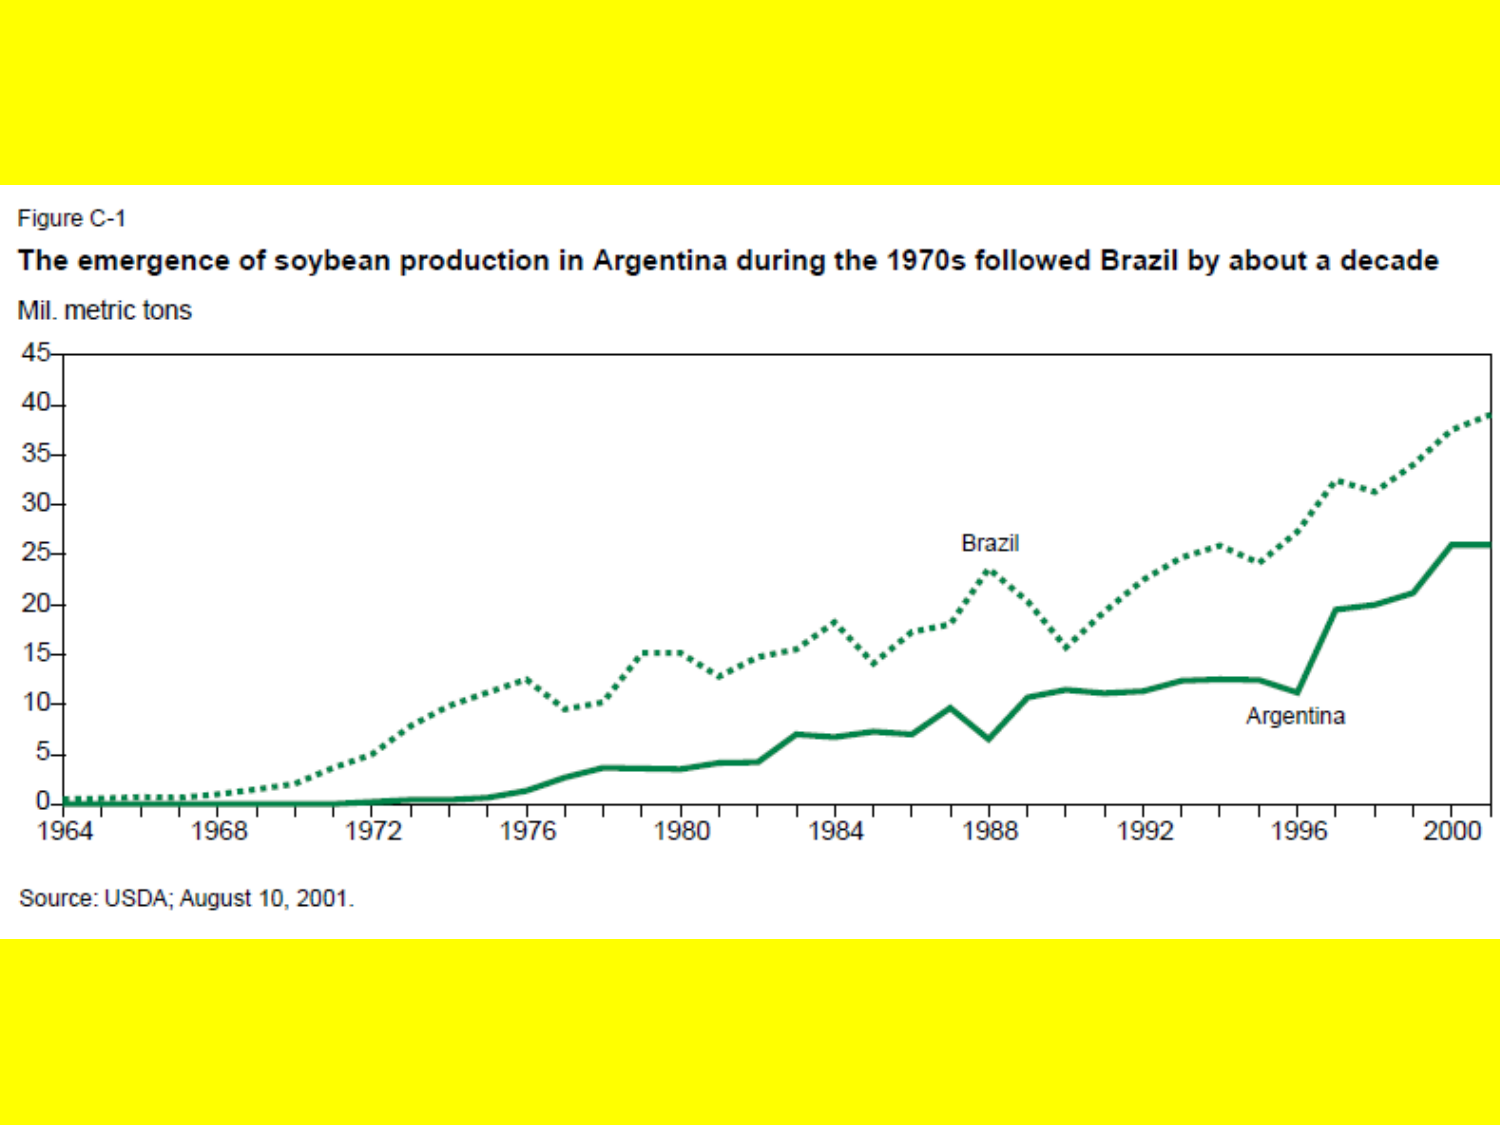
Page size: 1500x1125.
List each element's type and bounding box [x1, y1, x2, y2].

picture [0, 185, 1500, 939]
